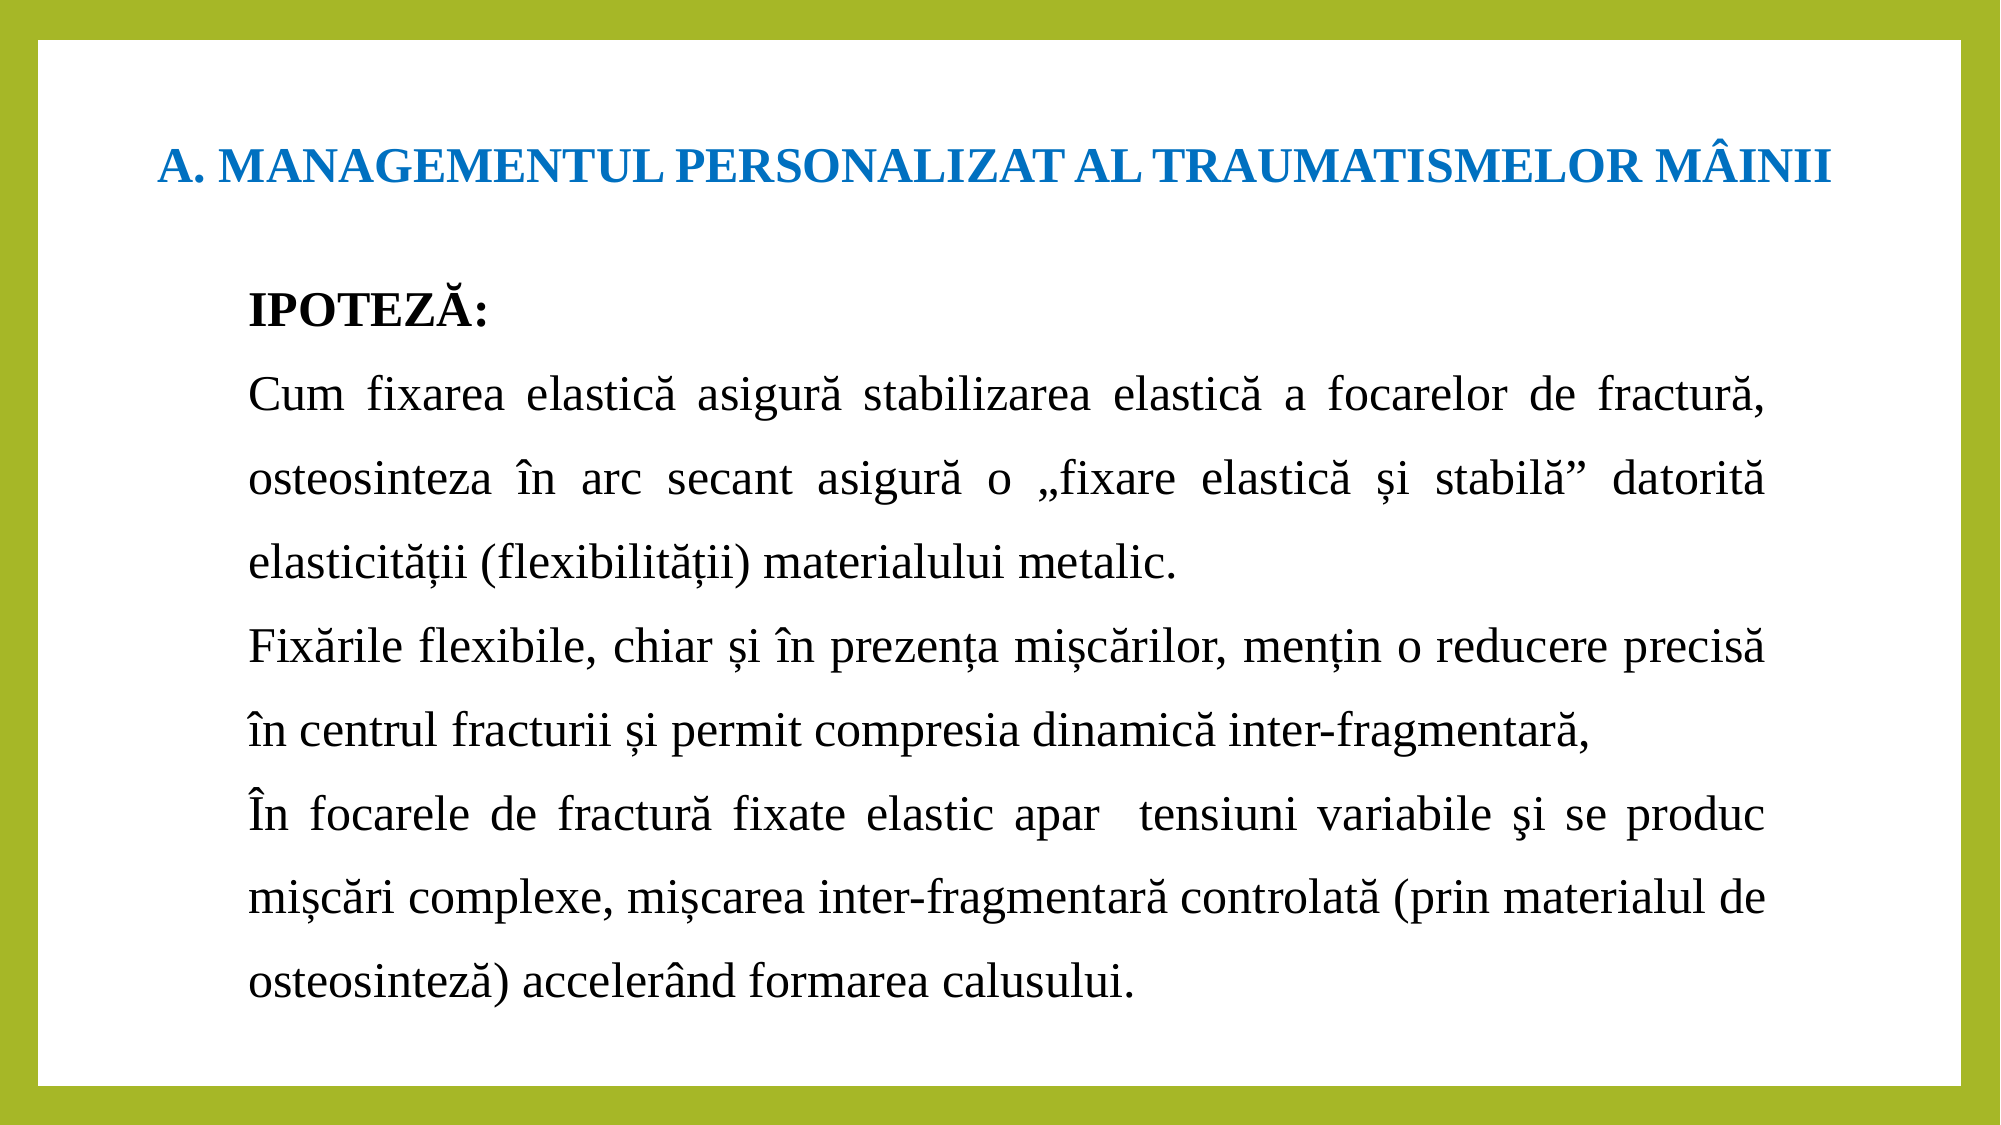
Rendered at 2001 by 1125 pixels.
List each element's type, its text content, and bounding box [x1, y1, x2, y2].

list IPOTEZĂ: Cum fixarea elastică asigură stabilizarea elastică a focarelor de fractură, osteosinteza în arc secant asigură o „fixare elastică și stabilă” datorită elasticității (flexibilității) materialului metalic. Fixările flexibile, chiar și în prezența mișcărilor, mențin o reducere precisă în centrul fracturii și permit compresia dinamică inter-fragmentară, În focarele de fractură fixate elastic apar tensiuni variabile şi se produc mișcări complexe, mișcarea inter-fragmentară controlată (prin materialul de osteosinteză) accelerând formarea calusului. [187, 244, 1808, 1059]
title A. MANAGEMENTUL PERSONALIZAT AL TRAUMATISMELOR MÂINII [142, 99, 1863, 323]
